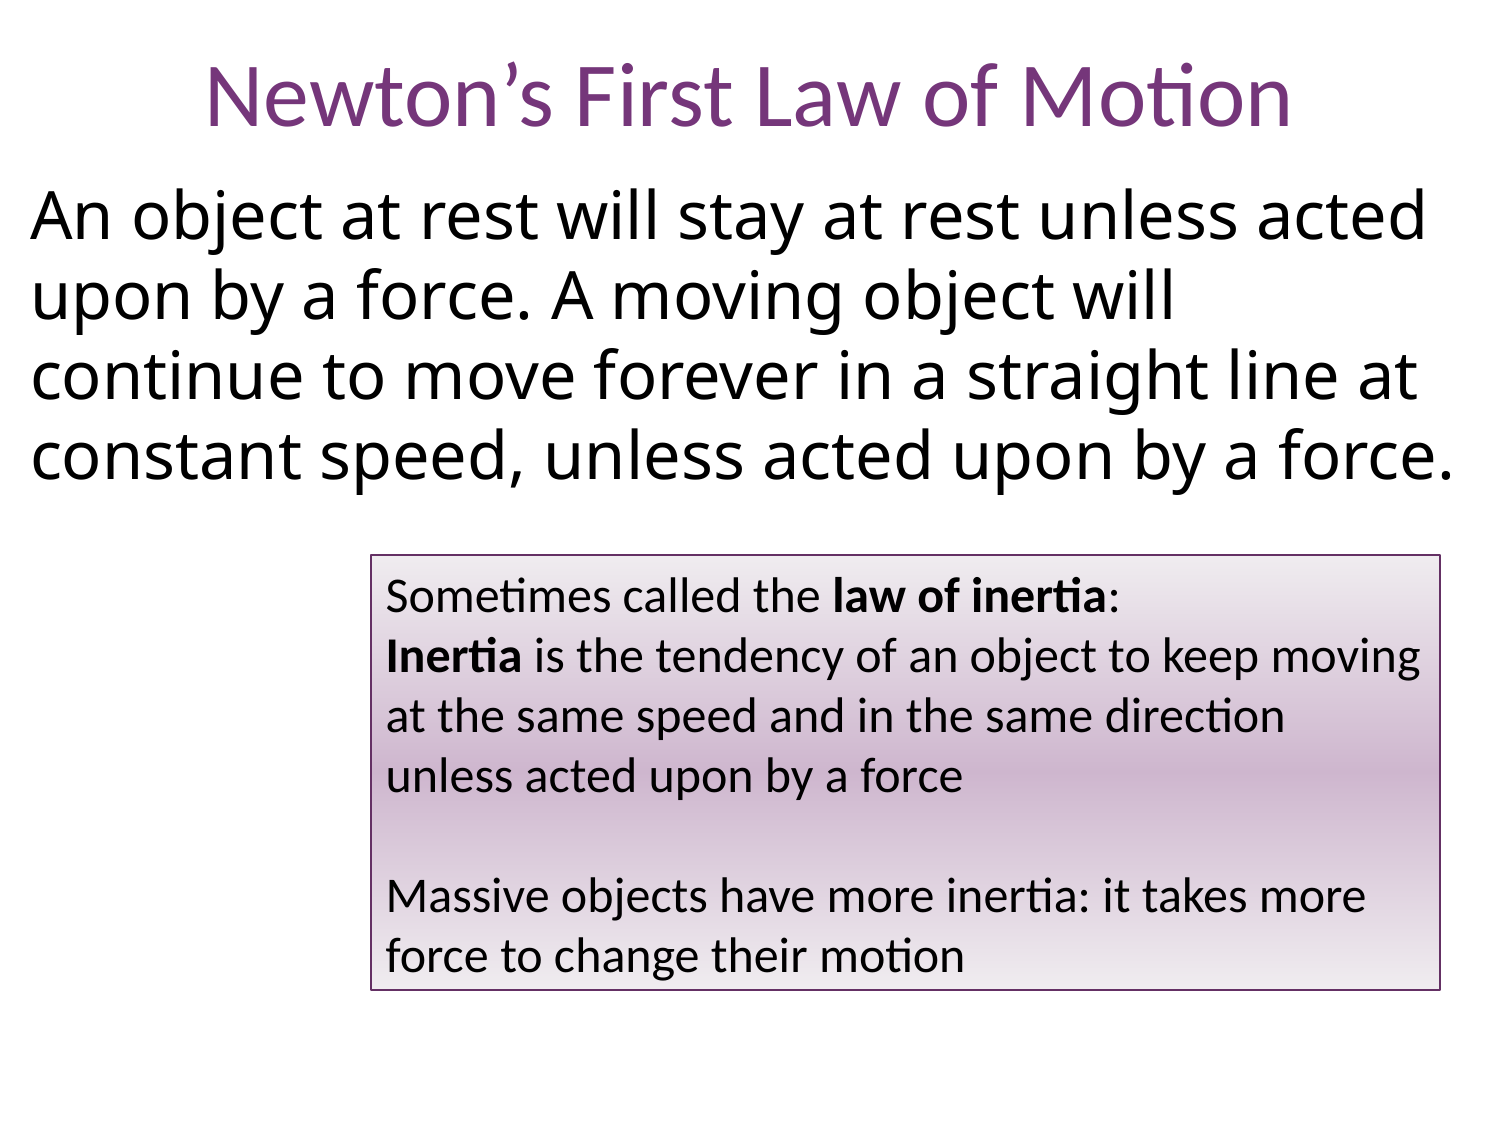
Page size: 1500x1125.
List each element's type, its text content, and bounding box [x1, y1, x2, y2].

title Newton’s First Law of Motion [30, 29, 1471, 150]
list An object at rest will stay at rest unless acted upon by a force. A moving object will continue to move forever in a straight line at constant speed, unless acted upon by a force. [30, 172, 1471, 961]
text_box Sometimes called the law of inertia: Inertia is the tendency of an object to keep moving at the same speed and in the same direction unless acted upon by a force Massive objects have more inertia: it takes more force to change their motion [370, 554, 1440, 990]
